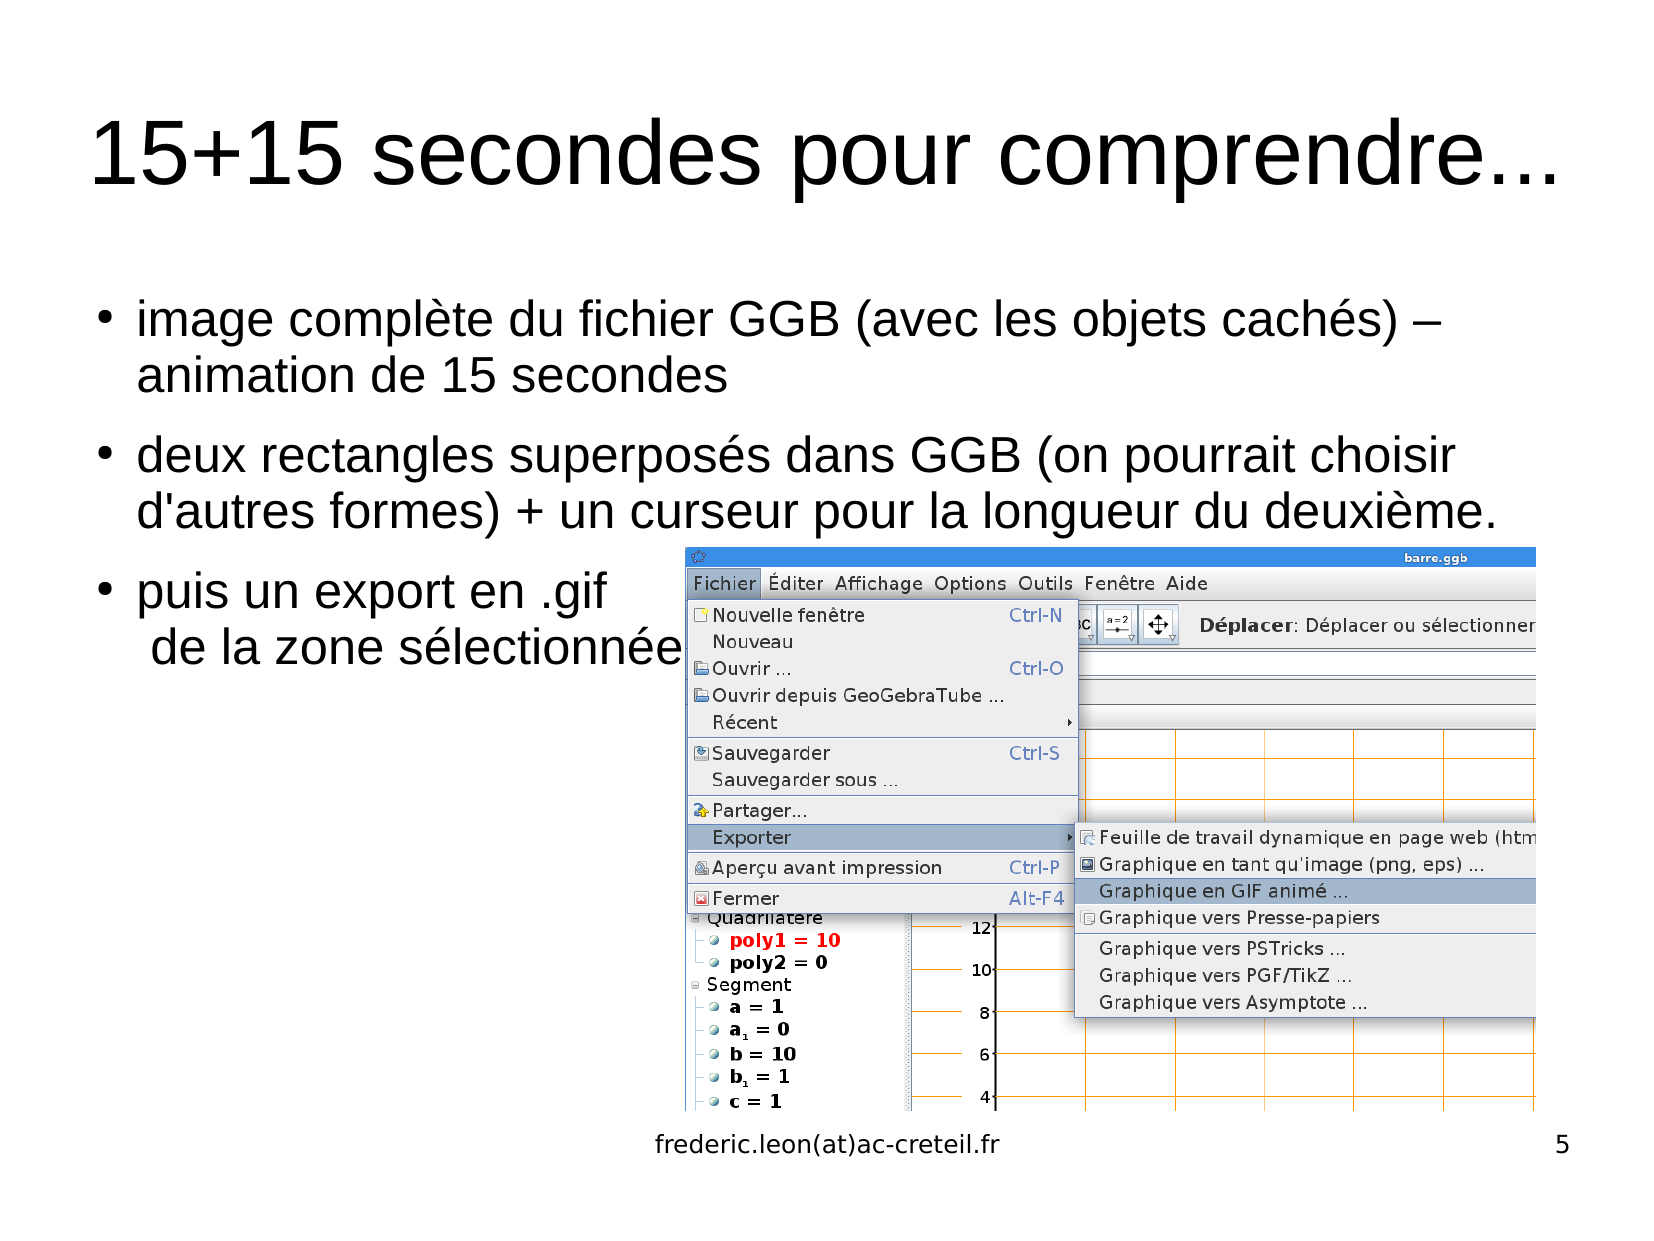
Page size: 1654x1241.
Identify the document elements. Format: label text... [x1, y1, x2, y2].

title 15+15 secondes pour comprendre... [82, 49, 1571, 257]
list image complète du fichier GGB (avec les objets cachés) – animation de 15 secondes deux rectangles superposés dans GGB (on pourrait choisir d'autres formes) + un curseur pour la longueur du deuxième. puis un export en .gif de la zone sélectionnée [82, 290, 1571, 686]
picture [685, 547, 1536, 1111]
